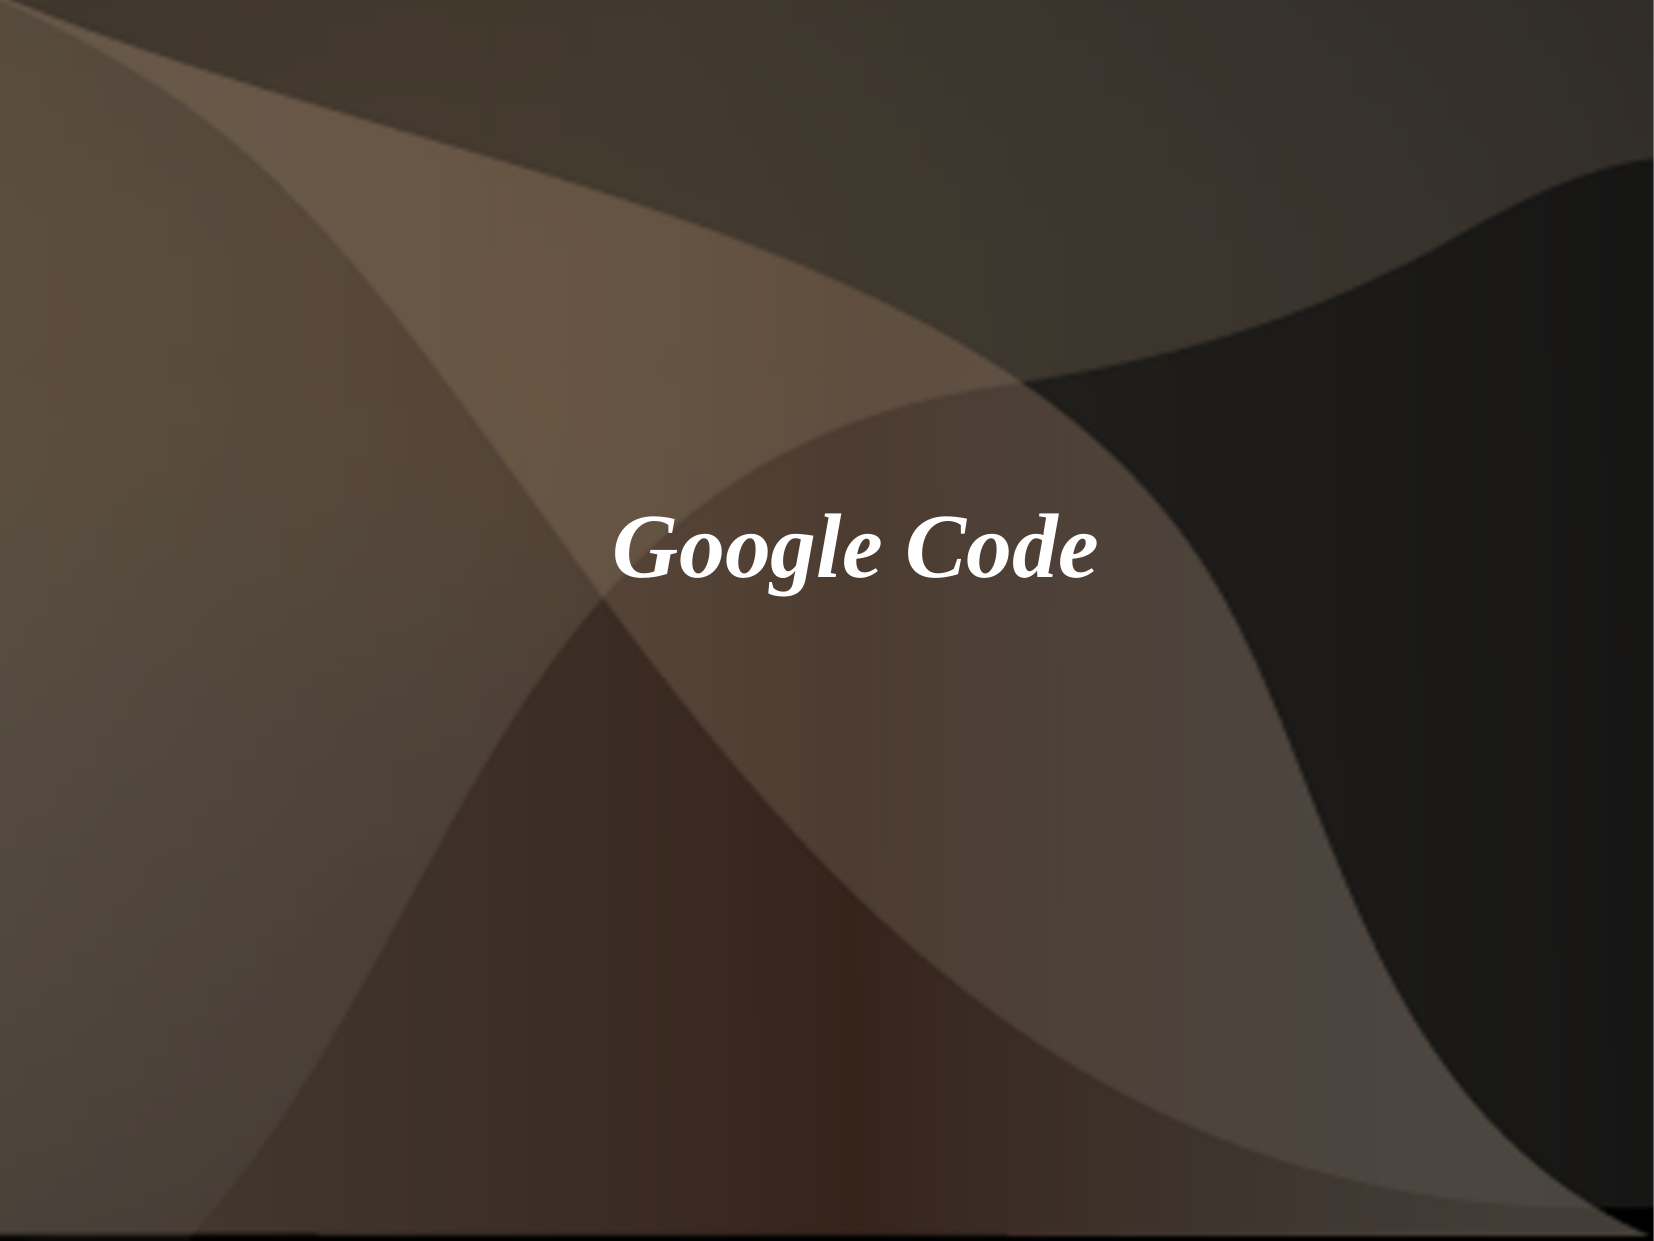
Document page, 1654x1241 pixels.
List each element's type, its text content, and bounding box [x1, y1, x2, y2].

title Google Code [112, 450, 1601, 643]
picture [0, 0, 1654, 1241]
